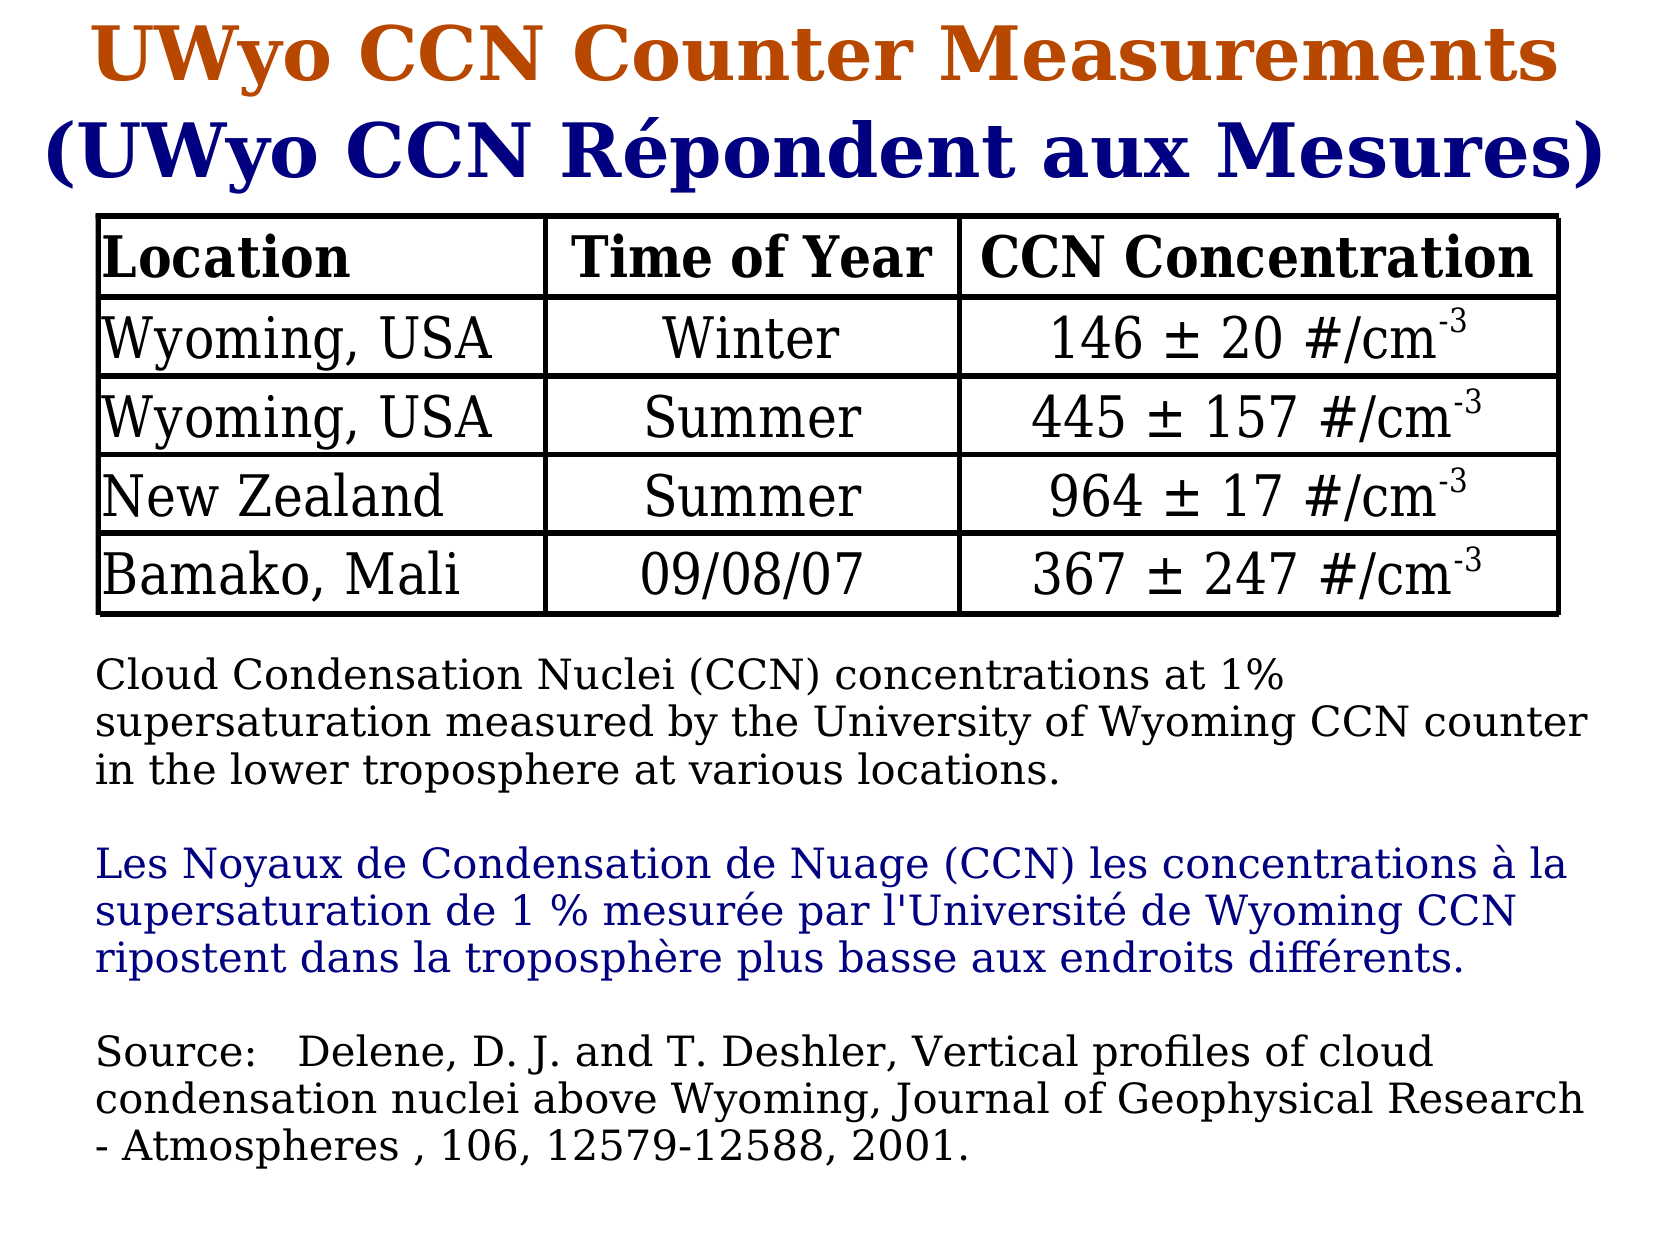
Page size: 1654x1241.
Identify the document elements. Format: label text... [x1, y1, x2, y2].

title UWyo CCN Counter Measurements (UWyo CCN Répondent aux Mesures)‏ [0, 16, 1651, 194]
text_box Cloud Condensation Nuclei (CCN) concentrations at 1% supersaturation measured by the University of Wyoming CCN counter in the lower troposphere at various locations. Les Noyaux de Condensation de Nuage (CCN) les concentrations à la supersaturation de 1 % mesurée par l'Université de Wyoming CCN ripostent dans la troposphère plus basse aux endroits différents. Source: Delene, D. J. and T. Deshler, Vertical profiles of cloud condensation nuclei above Wyoming, Journal of Geophysical Research - Atmospheres , 106, 12579-12588, 2001. [0, 651, 1595, 1185]
chart [95, 213, 1568, 623]
